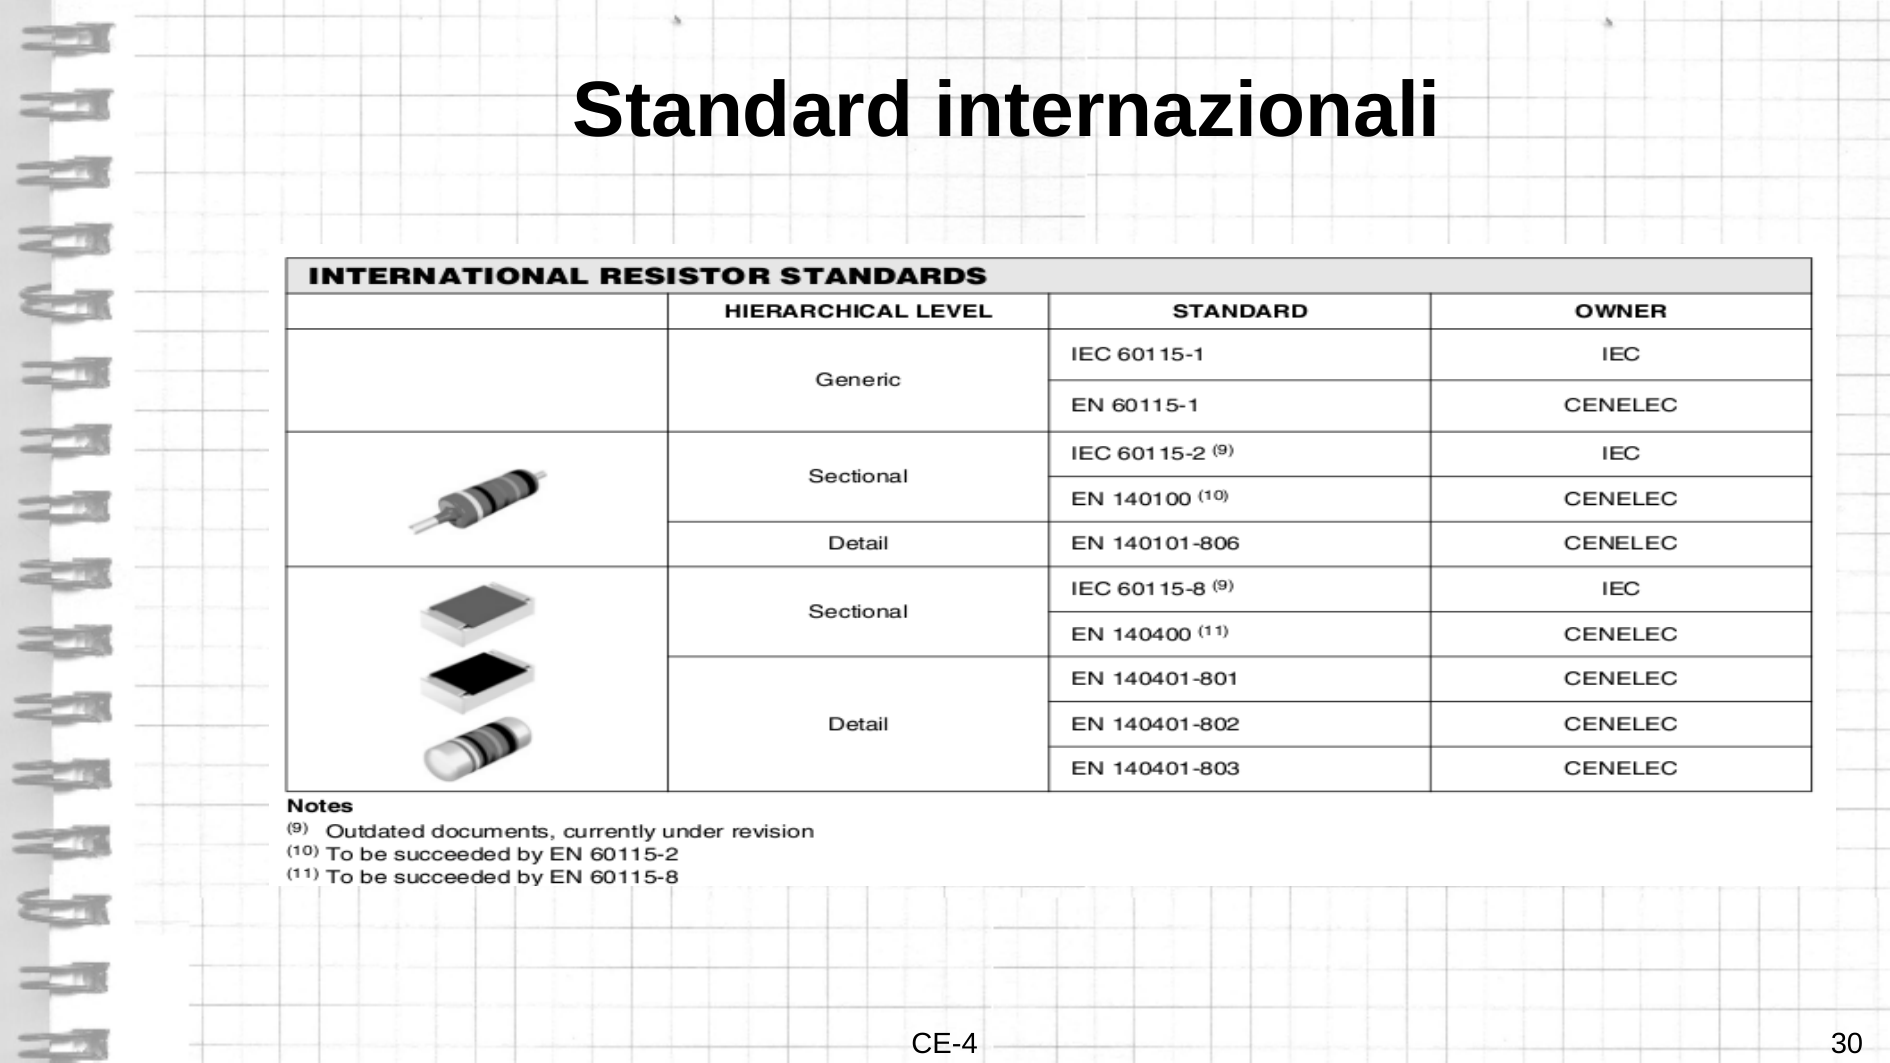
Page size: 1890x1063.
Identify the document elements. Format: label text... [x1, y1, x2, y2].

title Standard internazionali [124, 20, 1890, 198]
picture [0, 0, 1890, 1063]
